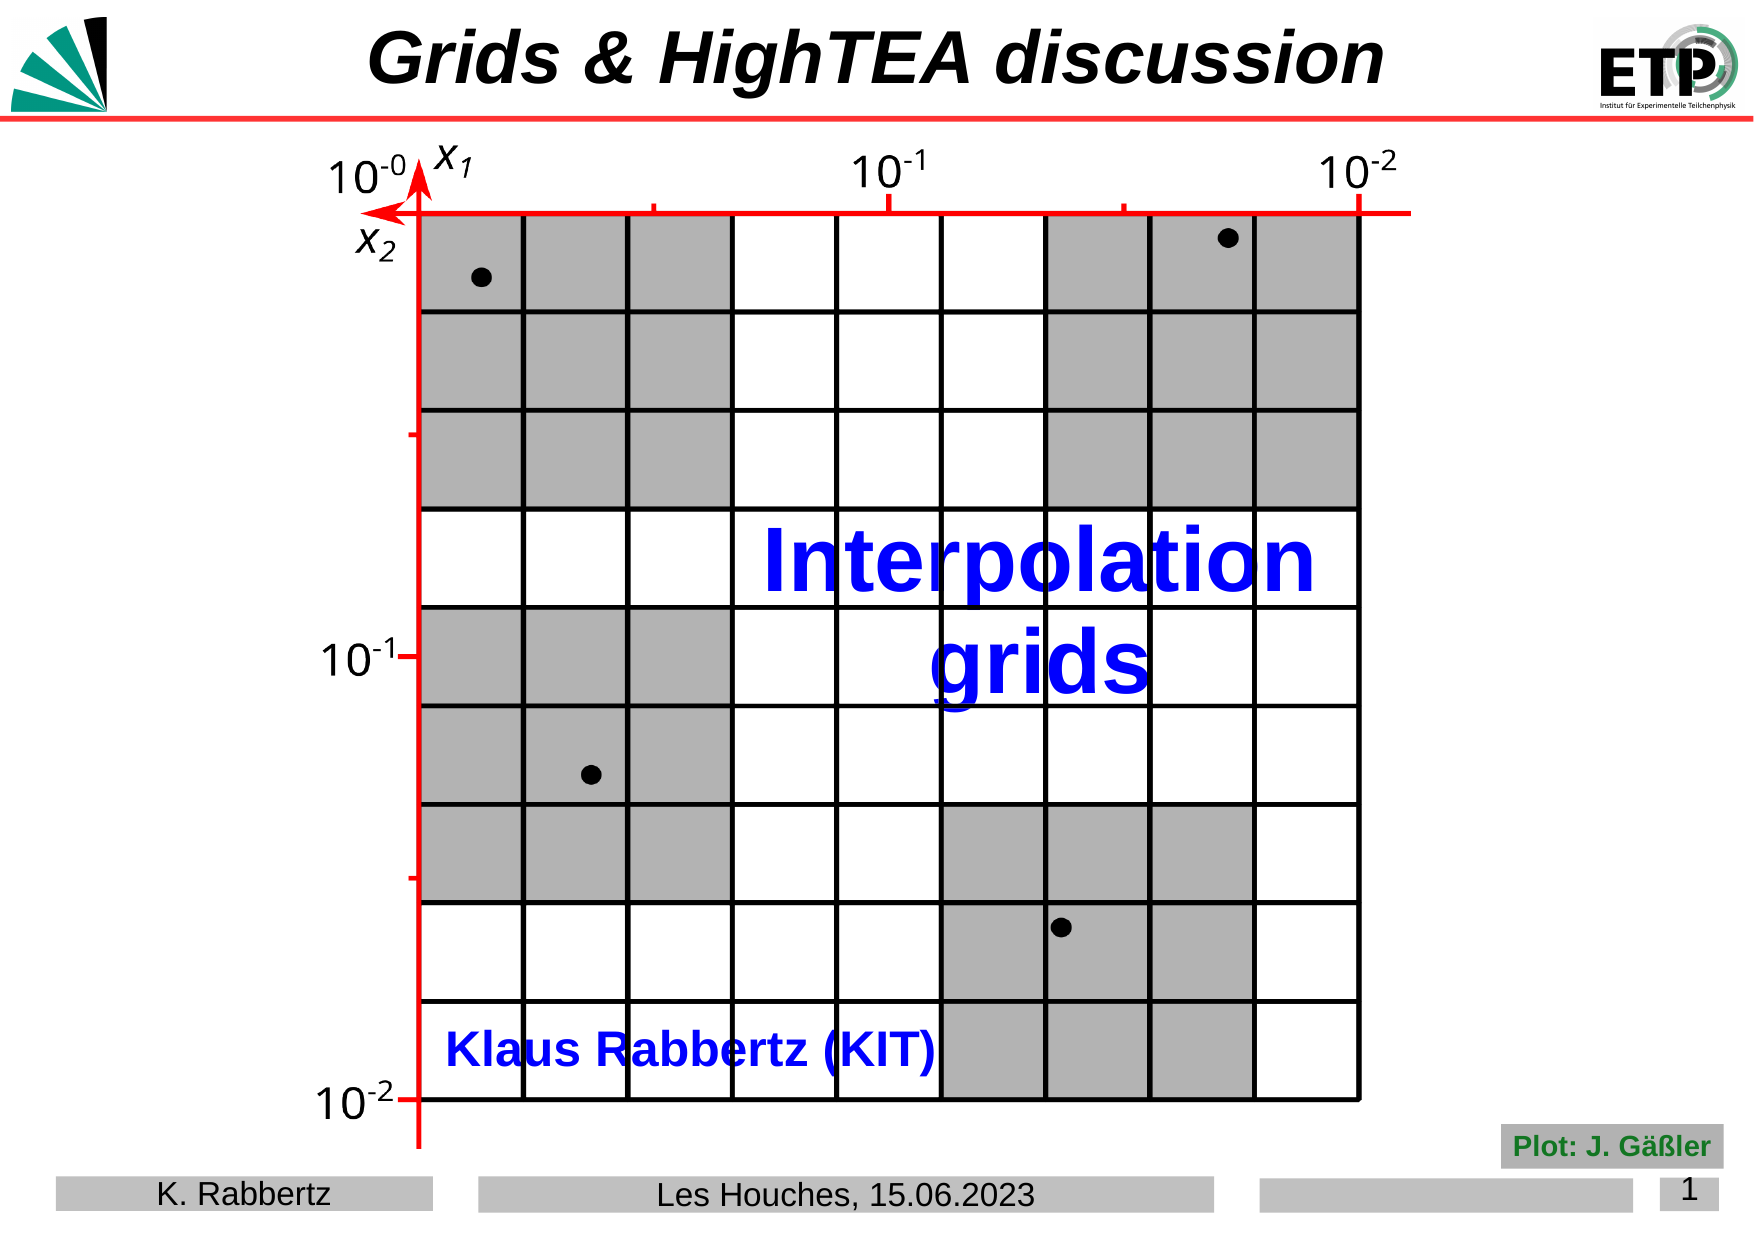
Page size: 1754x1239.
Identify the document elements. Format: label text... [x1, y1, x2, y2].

picture [11, 17, 107, 113]
text_box Plot: J. Gäßler [1501, 1124, 1724, 1169]
picture [288, 90, 1463, 1198]
title Grids & HighTEA discussion [124, 0, 1630, 116]
picture [1630, 17, 1745, 112]
